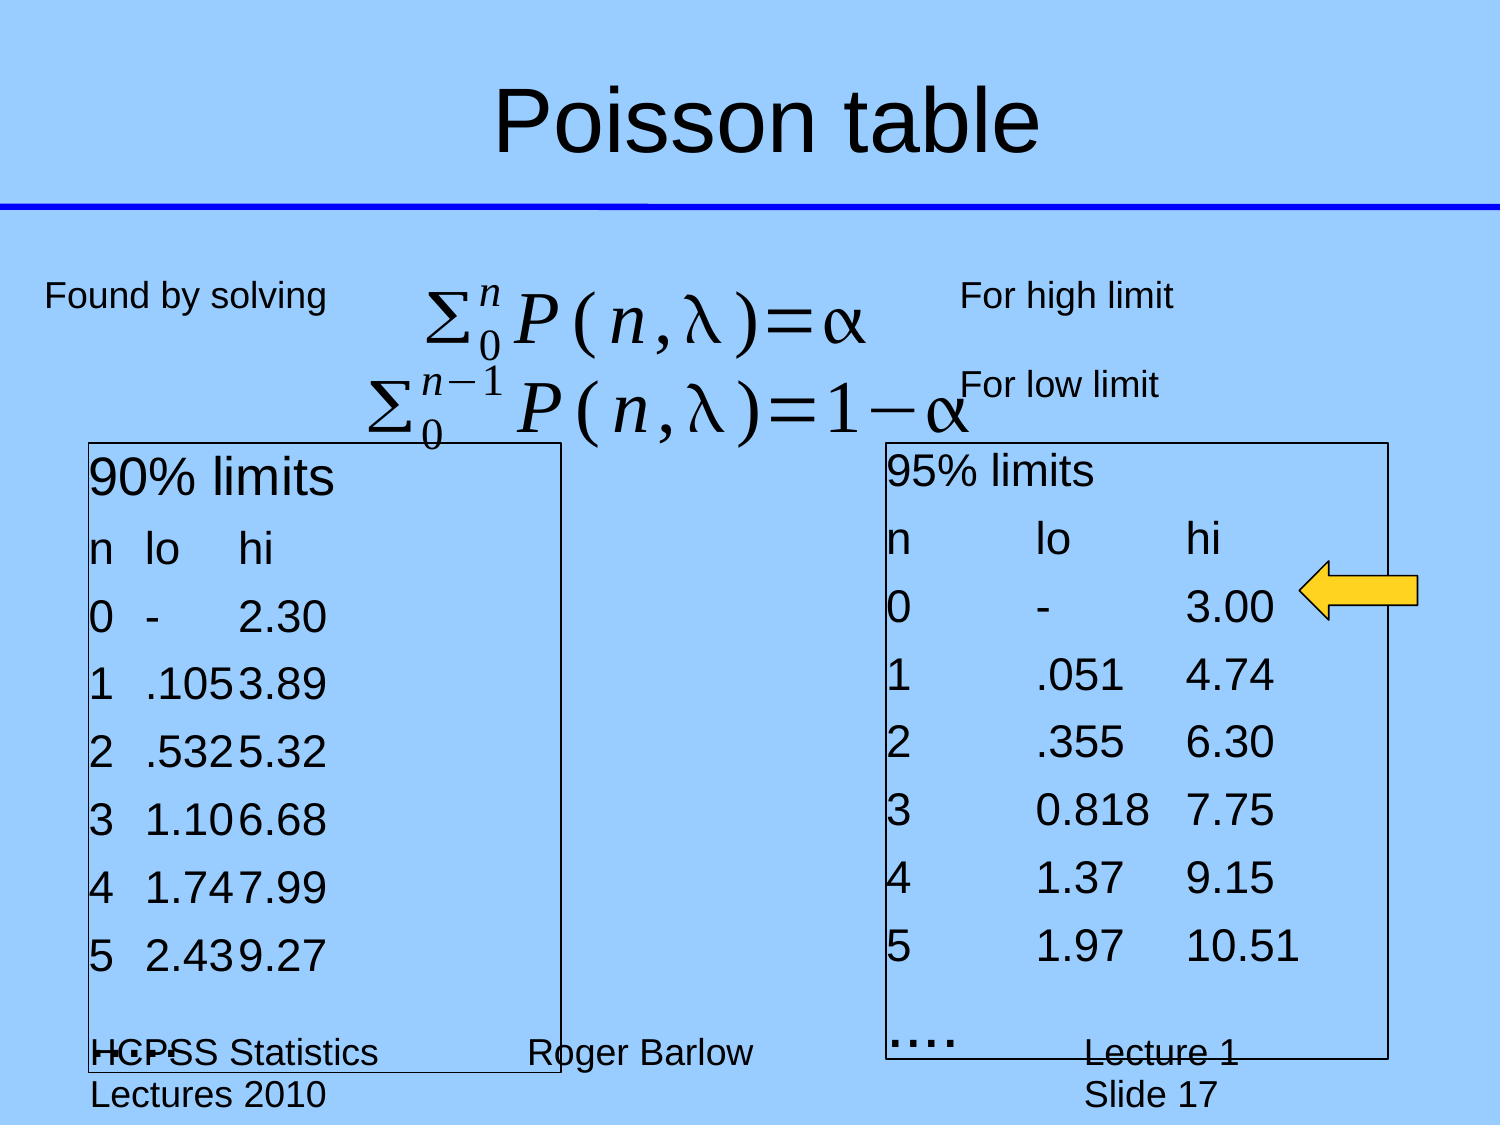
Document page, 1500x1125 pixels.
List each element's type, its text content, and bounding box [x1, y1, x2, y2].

chart [355, 265, 976, 460]
text_box For low limit [976, 354, 1300, 412]
text_box For high limit [944, 265, 1300, 323]
text_box Found by solving [29, 265, 384, 323]
text_box 95% limits n lo hi 0 - 3.00 1 .051 4.74 2 .355 6.30 3 0.818 7.75 4 1.37 9.15 5 1.97 10.51 .... [885, 442, 1389, 1060]
title Poisson table [118, 59, 1418, 178]
text_box [1299, 560, 1418, 621]
list 90% limits n lo hi 0 - 2.30 1 .105 3.89 2 .532 5.32 3 1.10 6.68 4 1.74 7.99 5 2.43 9.27 ..... [88, 442, 561, 1073]
